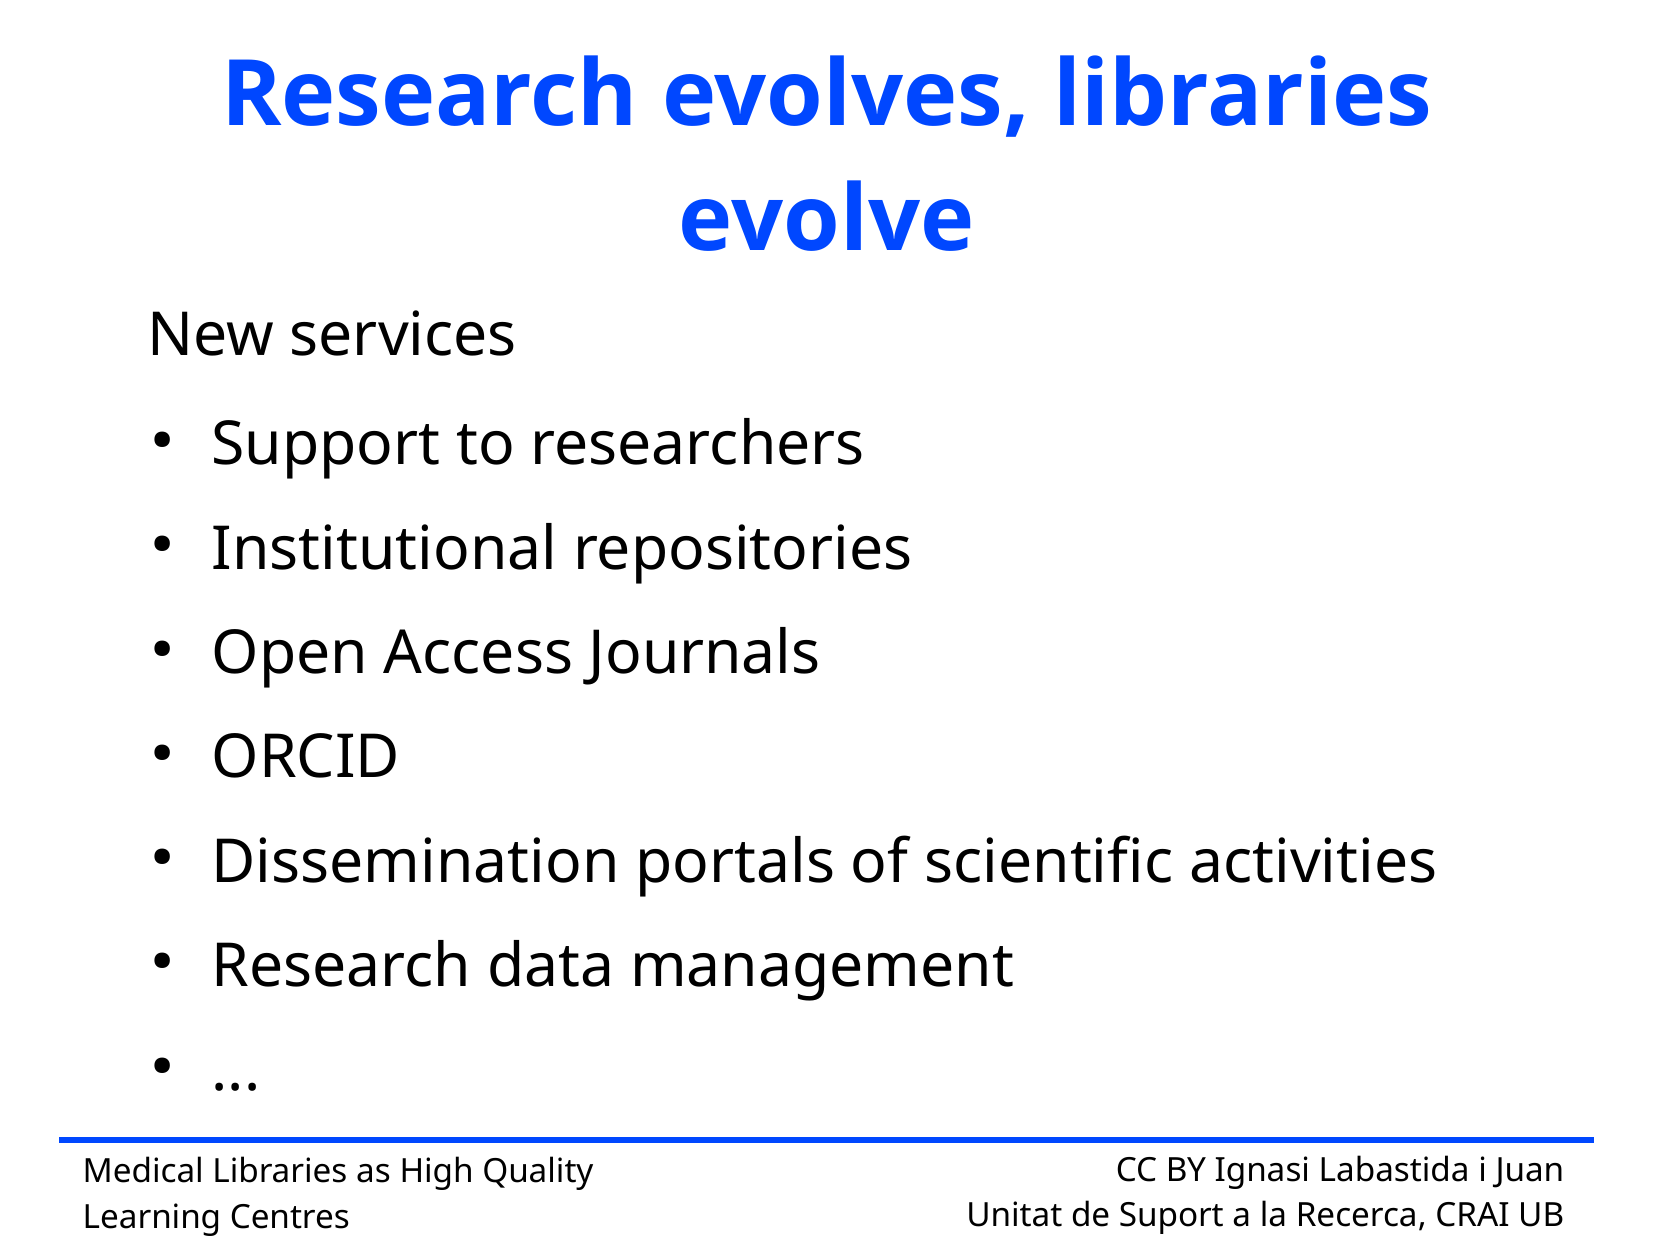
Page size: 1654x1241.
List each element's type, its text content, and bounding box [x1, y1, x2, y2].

title Research evolves, libraries evolve [82, 49, 1571, 257]
list New services Support to researchers Institutional repositories Open Access Journals ORCID Dissemination portals of scientific activities Research data management ... [82, 290, 1571, 1109]
